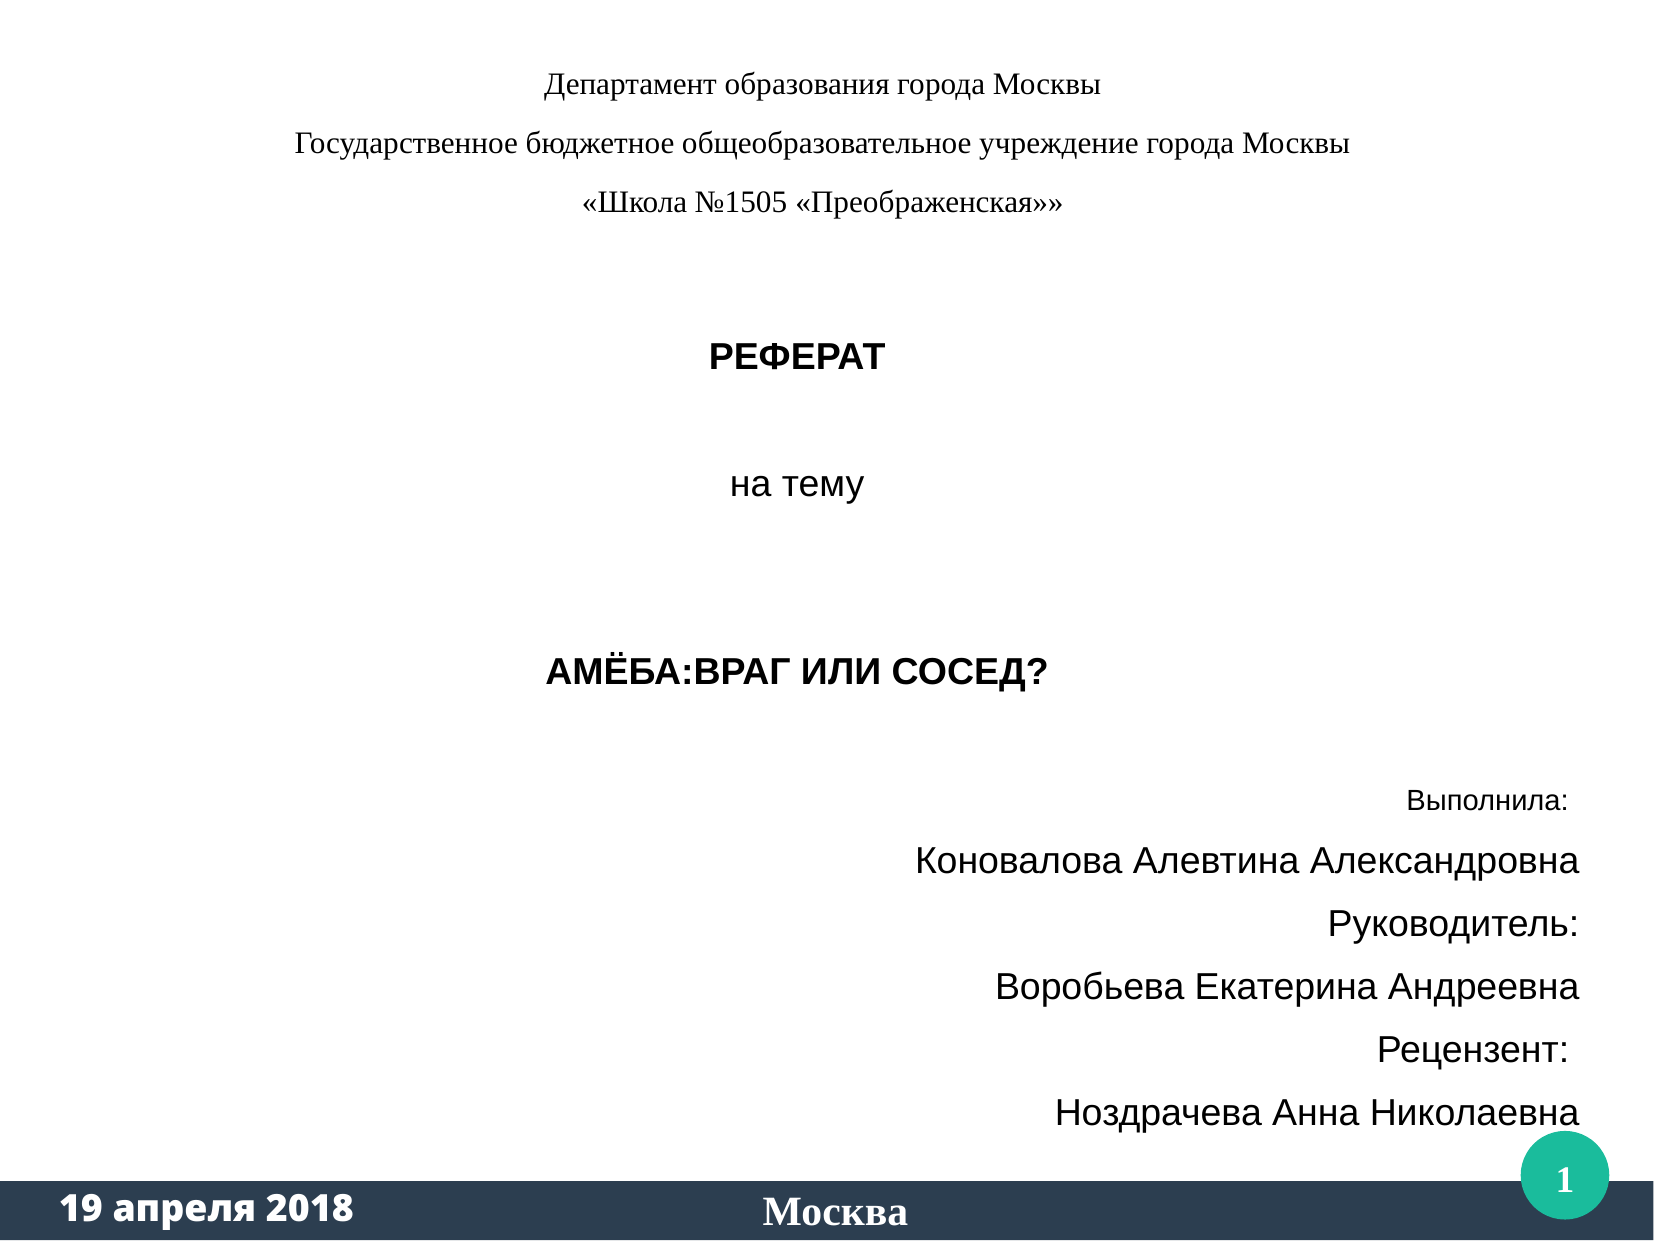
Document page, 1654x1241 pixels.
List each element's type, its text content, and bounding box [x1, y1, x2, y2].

text_box 1 [1505, 1151, 1625, 1211]
text_box РЕФЕРАТ на тему АМЁБА:ВРАГ ИЛИ СОСЕД? Выполнила: Коновалова Алевтина Александровна Руководитель: Воробьева Екатерина Андреевна Рецензент: Ноздрачева Анна Николаевна [0, 265, 1595, 1182]
text_box Департамент образования города Москвы Государственное бюджетное общеобразовательное учреждение города Москвы «Школа №1505 «Преображенская»» [59, 59, 1595, 321]
text_box Москва [726, 1181, 945, 1241]
